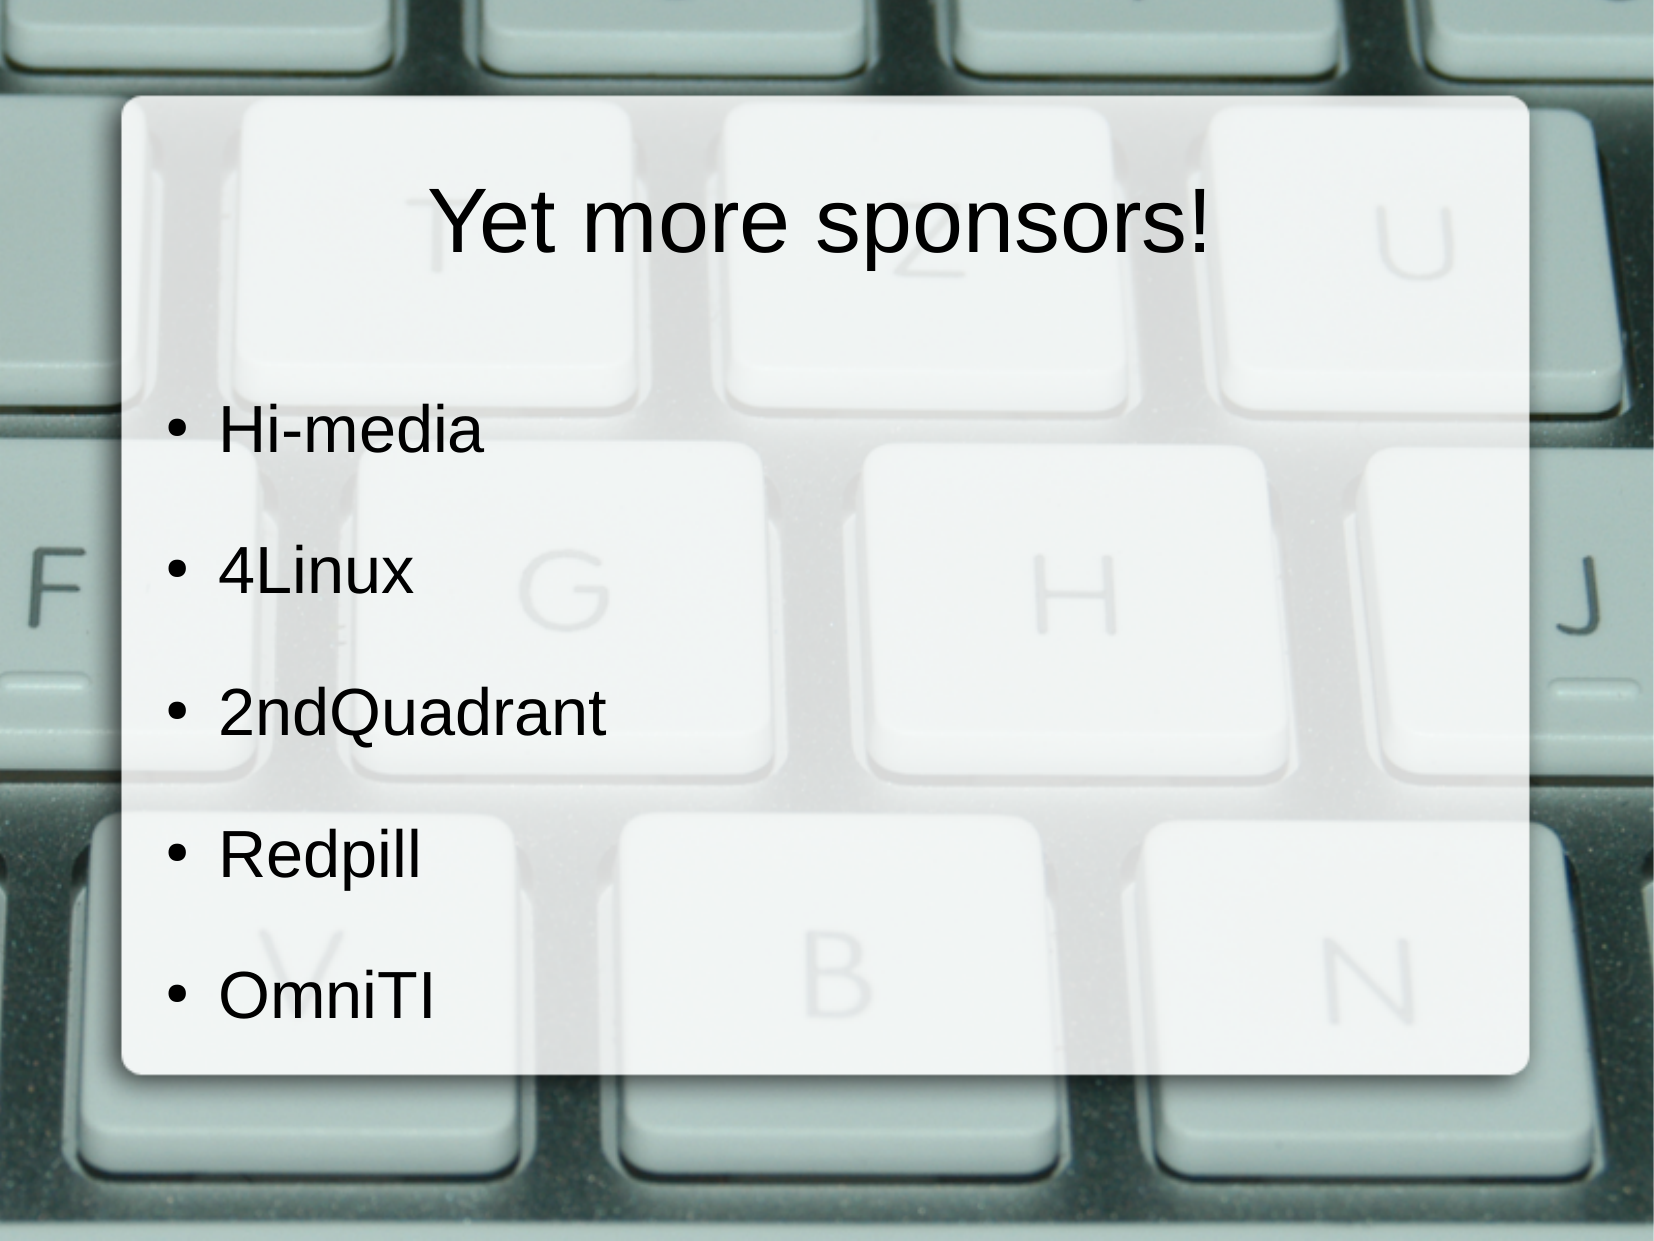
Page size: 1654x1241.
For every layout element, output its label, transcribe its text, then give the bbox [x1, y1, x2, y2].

title Yet more sponsors! [135, 125, 1506, 318]
picture [0, 0, 1654, 1241]
list Hi-media 4Linux 2ndQuadrant Redpill OmniTI [147, 354, 1506, 1090]
